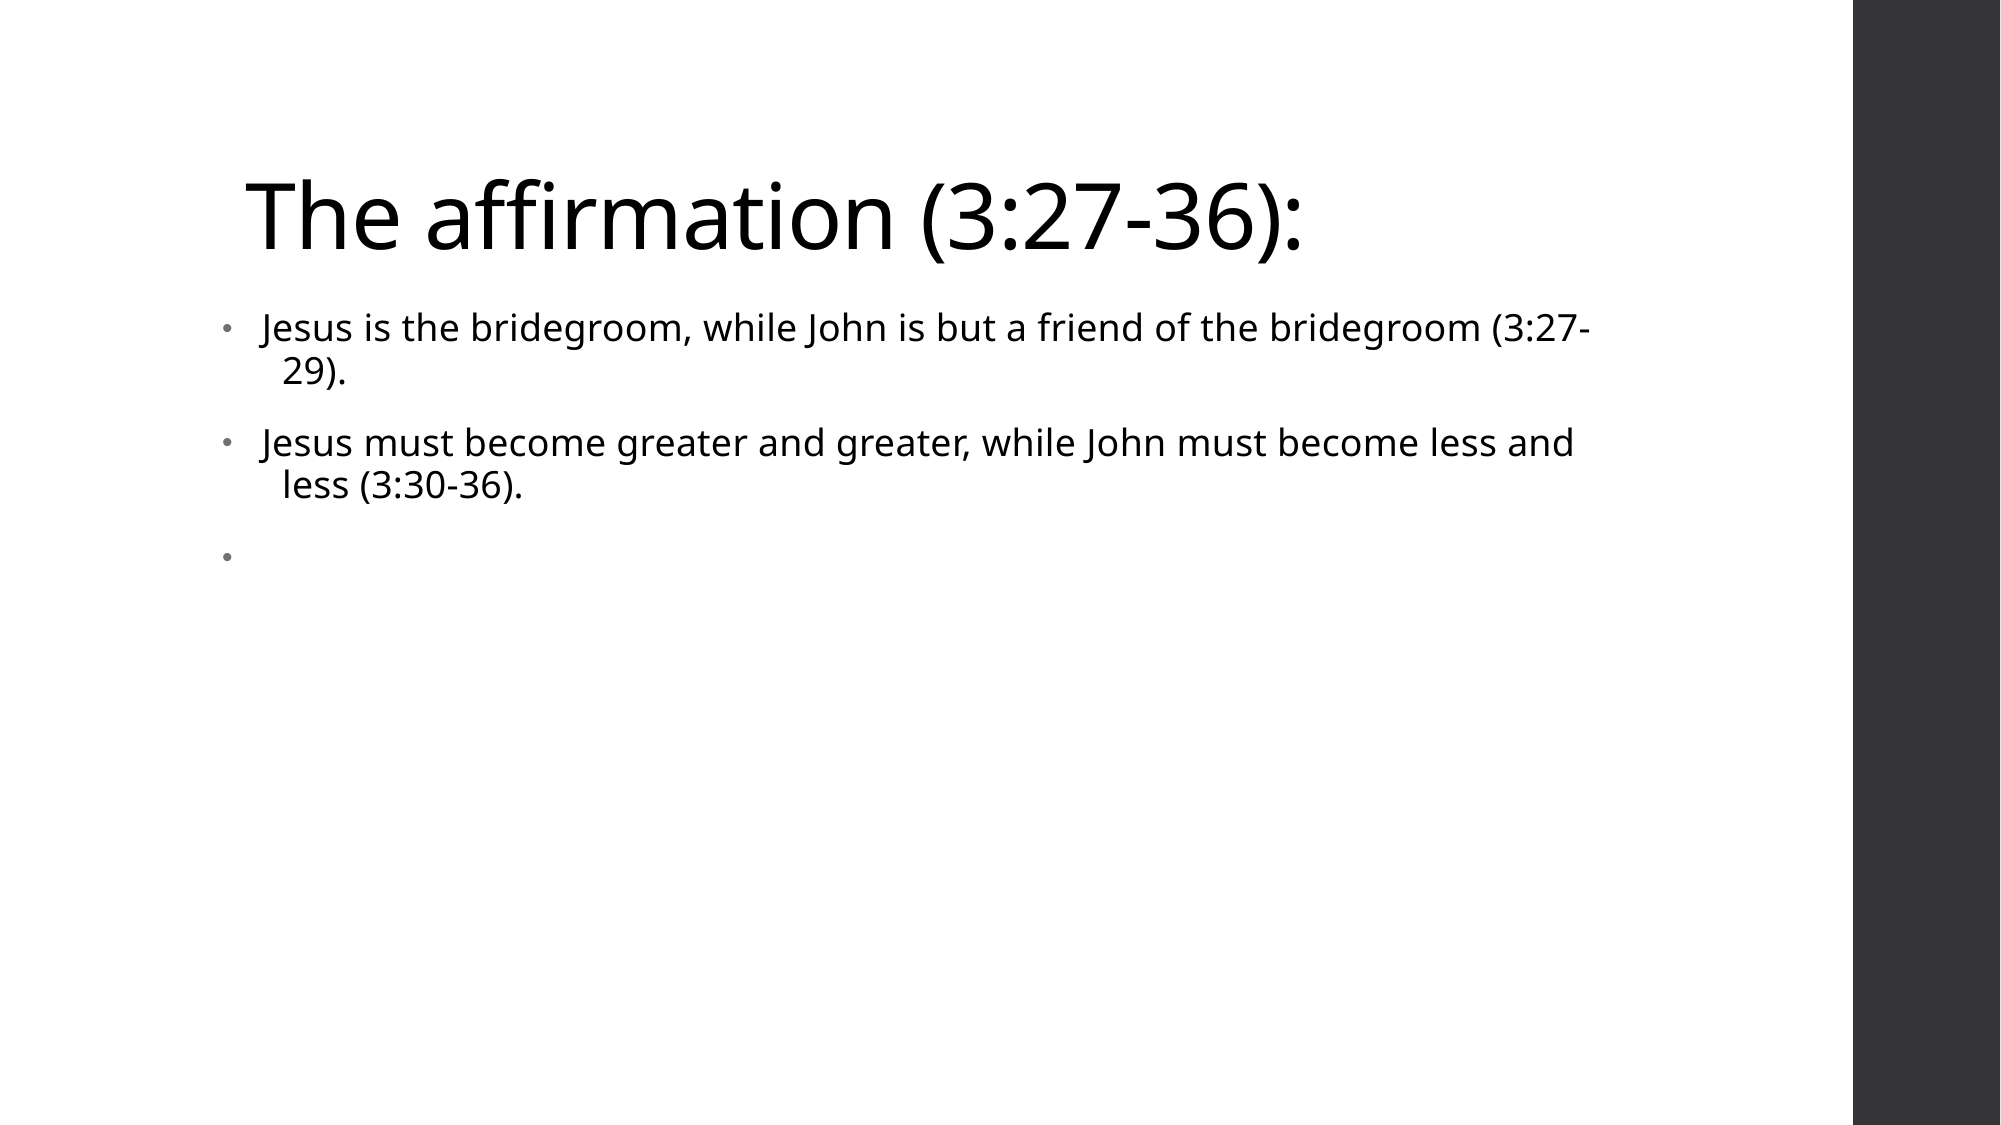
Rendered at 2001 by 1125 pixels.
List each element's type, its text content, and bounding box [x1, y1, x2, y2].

title The affirmation (3:27-36): [206, 60, 1797, 278]
list Jesus is the bridegroom, while John is but a friend of the bridegroom (3:27-29). Jesus must become greater and greater, while John must become less and less (3:30-36). [206, 299, 1617, 1014]
